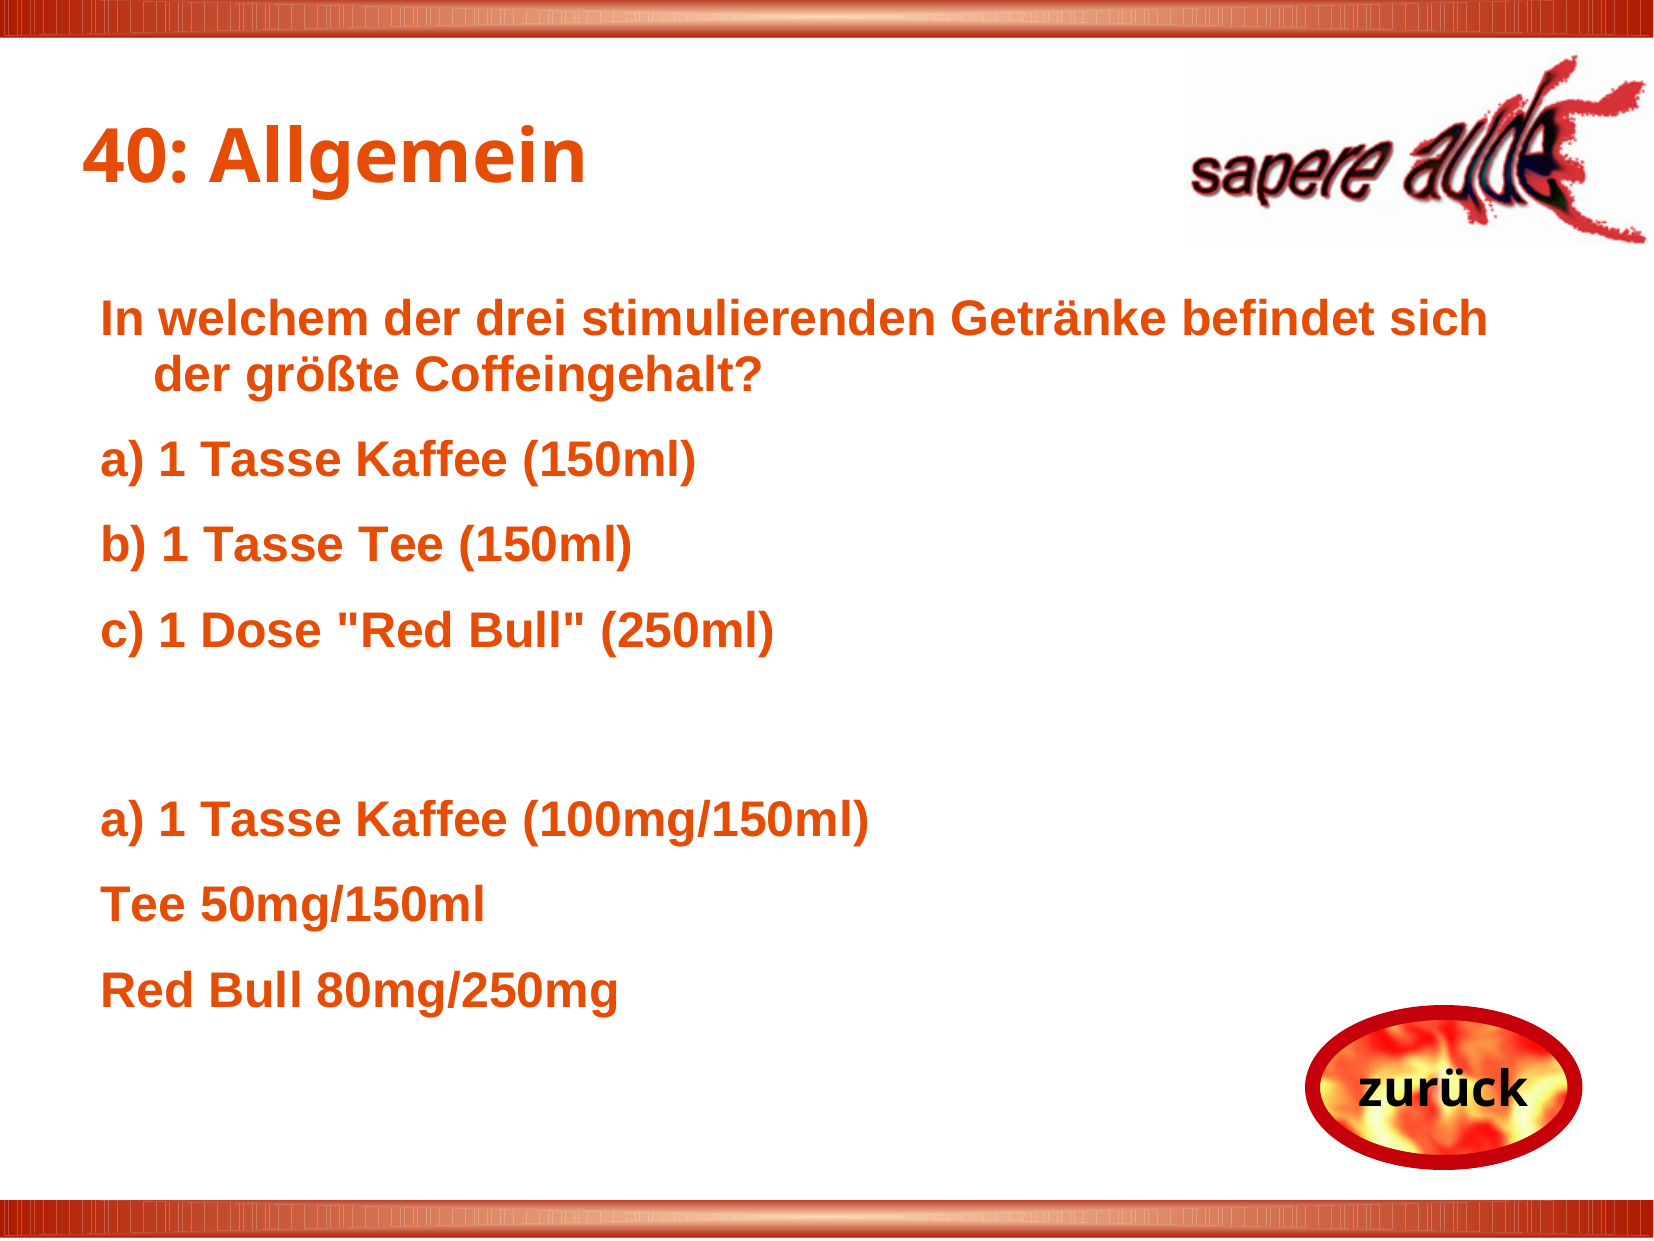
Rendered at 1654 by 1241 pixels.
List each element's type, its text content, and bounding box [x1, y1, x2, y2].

picture [1184, 43, 1654, 247]
picture [1332, 1115, 1555, 1154]
title 40: Allgemein [82, 49, 1571, 257]
list In welchem der drei stimulierenden Getränke befindet sich der größte Coffeingehalt? a) 1 Tasse Kaffee (150ml) b) 1 Tasse Tee (150ml) c) 1 Dose "Red Bull" (250ml) a) 1 Tasse Kaffee (100mg/150ml) Tee 50mg/150ml Red Bull 80mg/250mg [82, 290, 1571, 1115]
